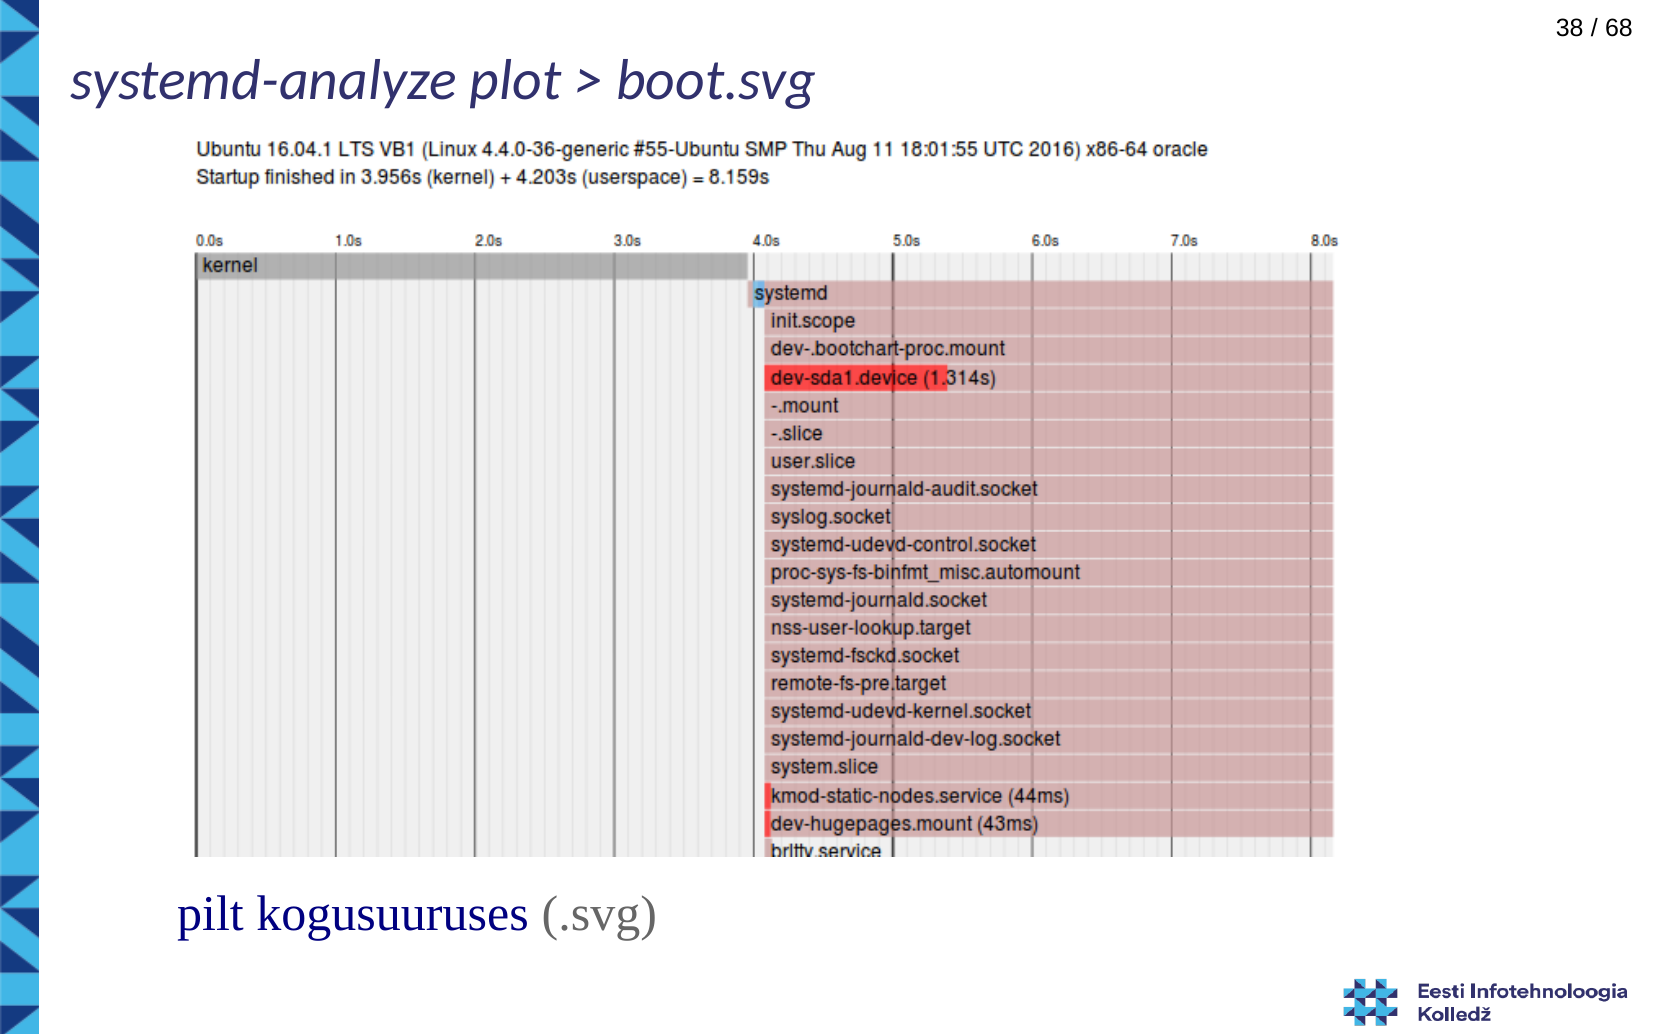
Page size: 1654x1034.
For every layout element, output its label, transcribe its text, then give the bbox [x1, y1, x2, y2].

text_box pilt kogusuuruses (.svg) [177, 885, 709, 942]
title systemd-analyze plot > boot.svg [70, 41, 1630, 130]
picture [177, 127, 1359, 857]
